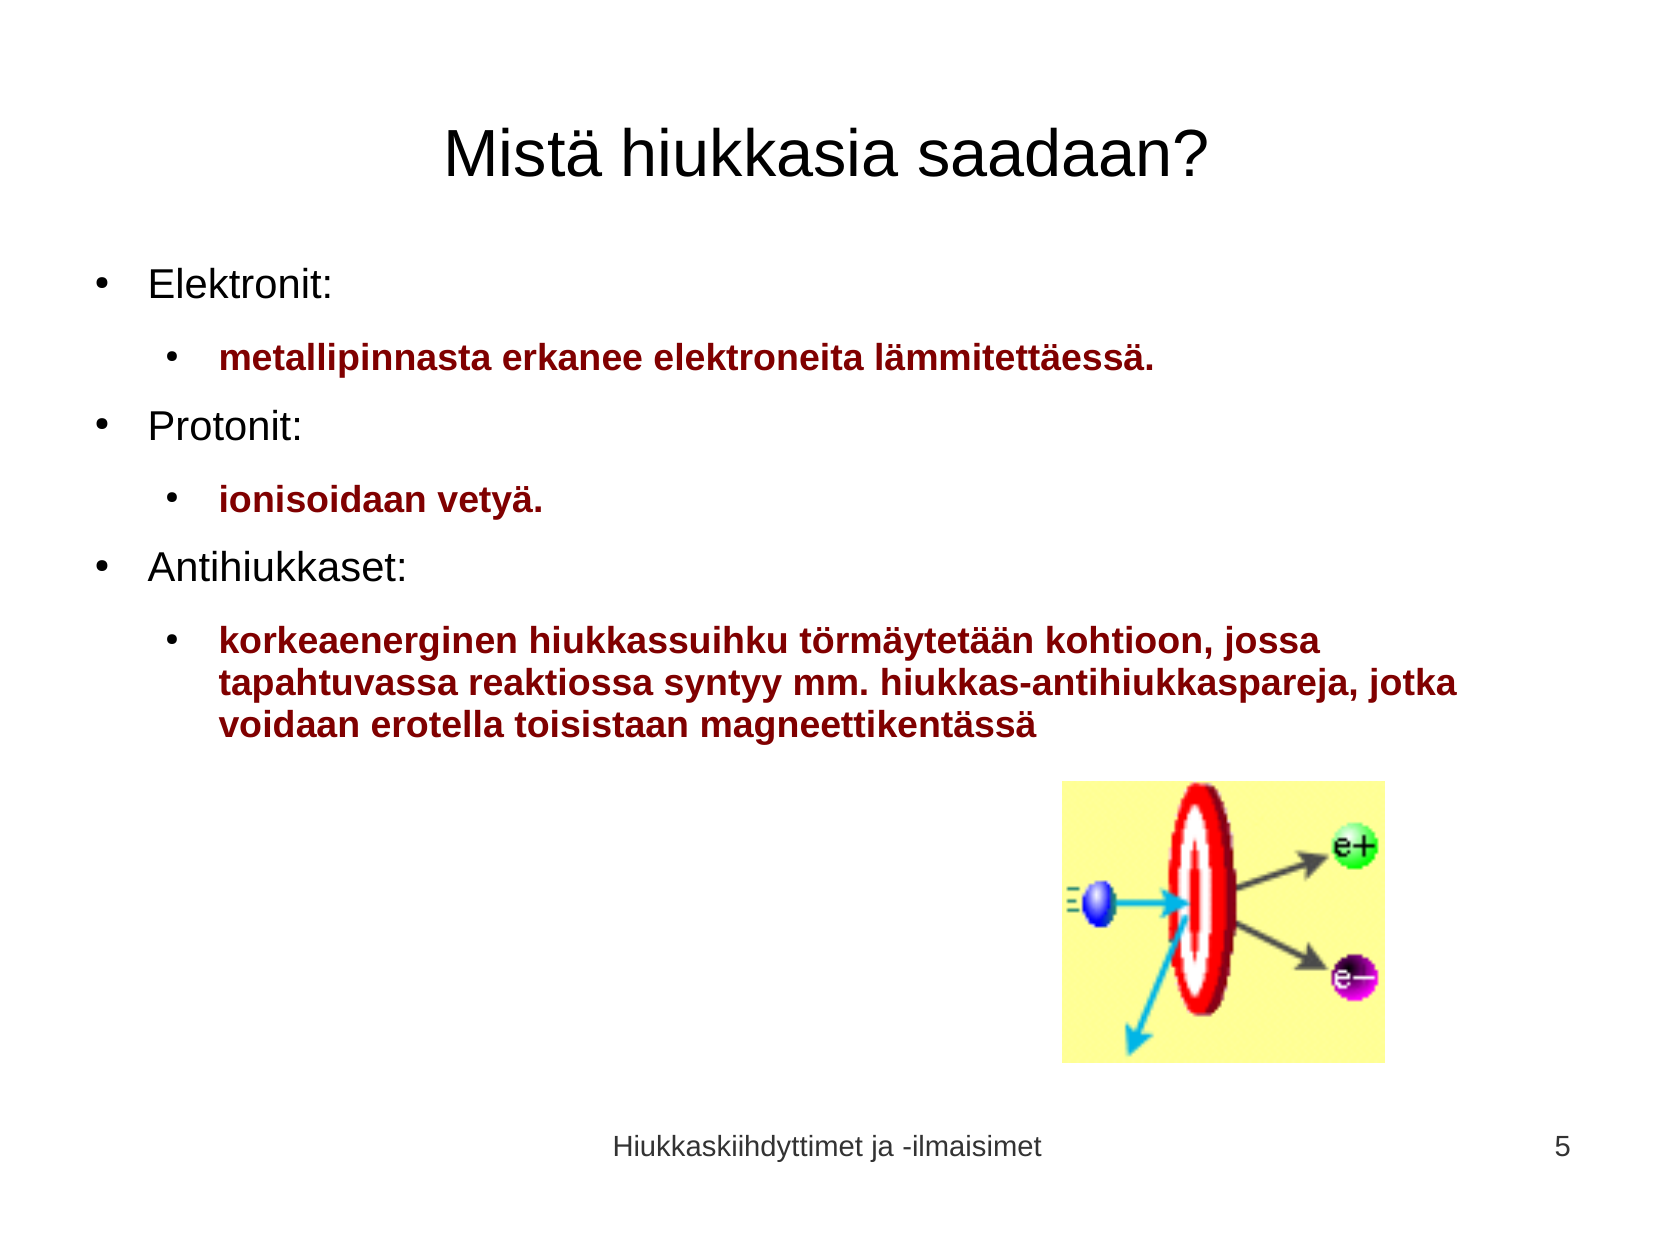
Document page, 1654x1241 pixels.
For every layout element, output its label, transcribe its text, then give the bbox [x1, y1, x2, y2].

picture [1062, 781, 1385, 1063]
list Elektronit: metallipinnasta erkanee elektroneita lämmitettäessä. Protonit: ionisoidaan vetyä. Antihiukkaset: korkeaenerginen hiukkassuihku törmäytetään kohtioon, jossa tapahtuvassa reaktiossa syntyy mm. hiukkas-antihiukkaspareja, jotka voidaan erotella toisistaan magneettikentässä [76, 260, 1565, 1034]
title Mistä hiukkasia saadaan? [82, 49, 1571, 257]
